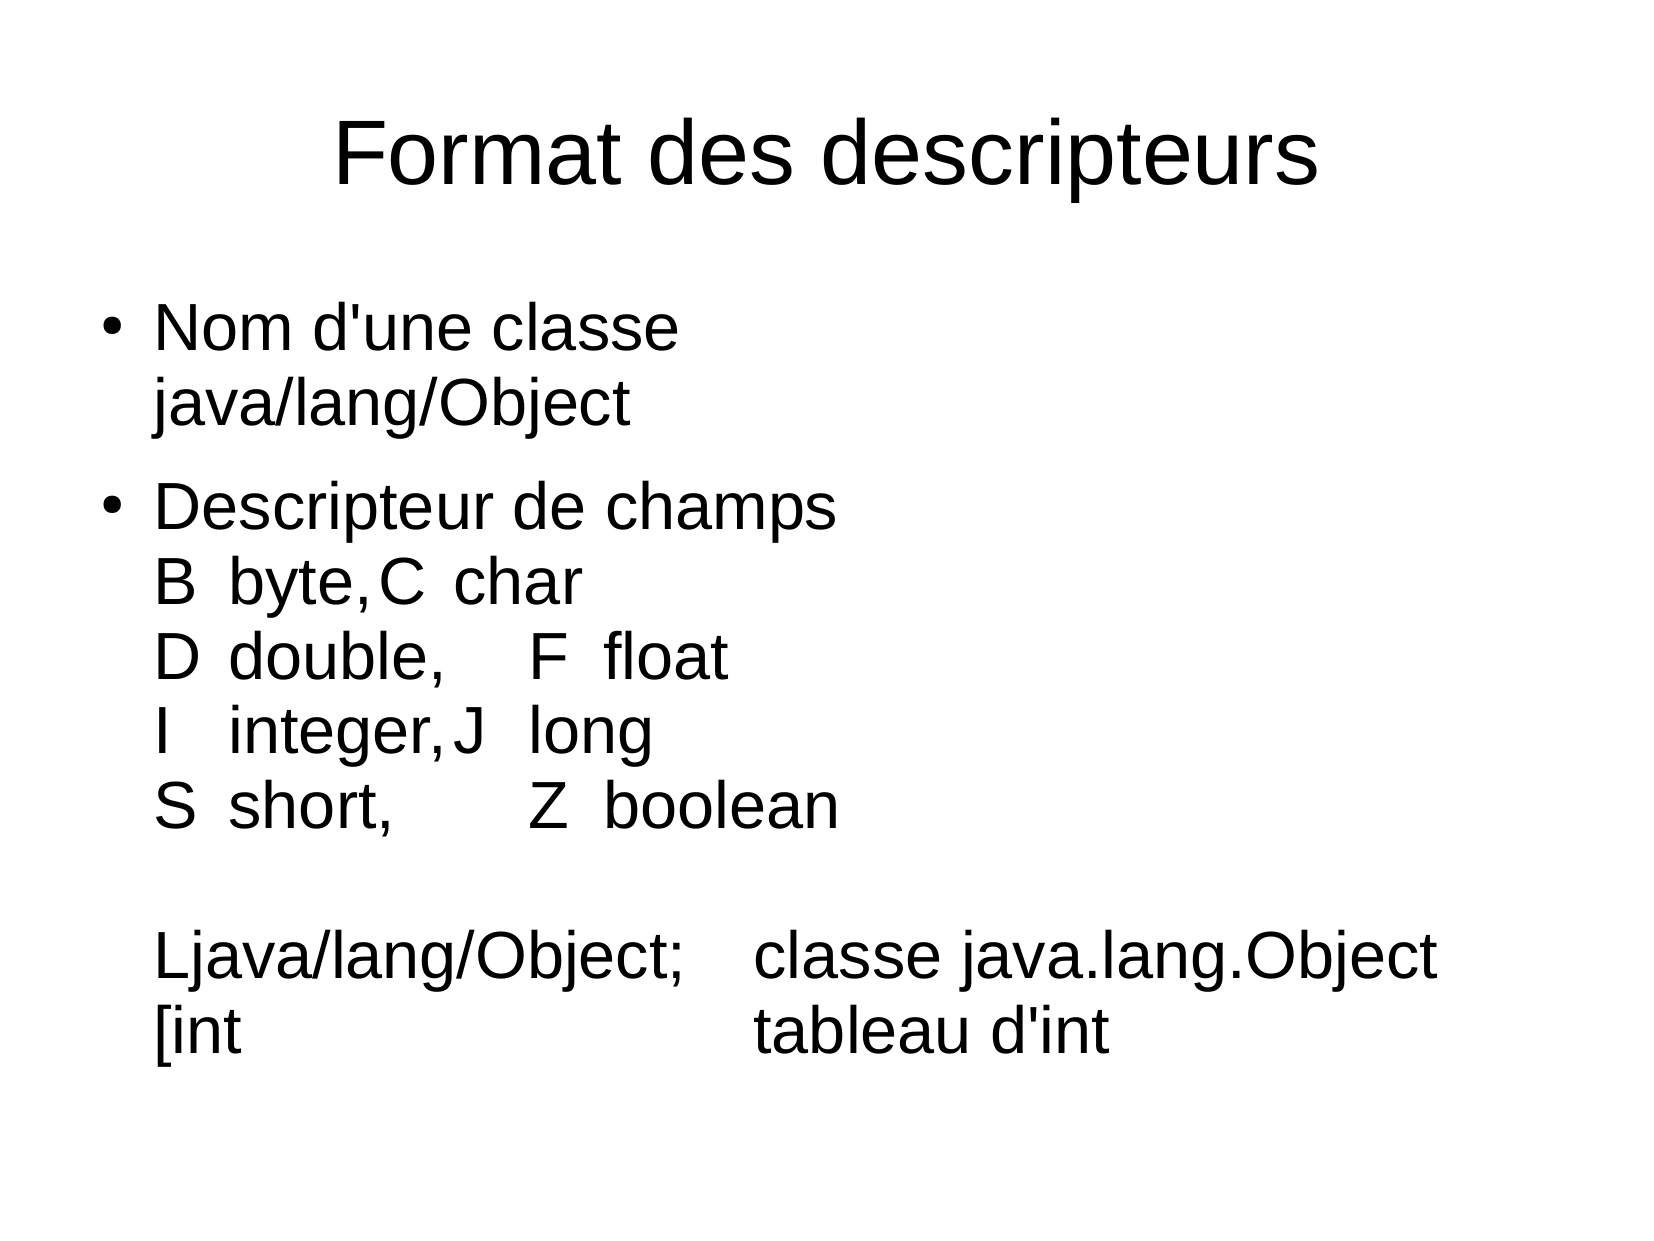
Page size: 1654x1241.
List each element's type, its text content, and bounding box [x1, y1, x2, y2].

list Nom d'une classe java/lang/Object Descripteur de champs B byte, C char D double, F float I integer, J long S short, Z boolean Ljava/lang/Object; classe java.lang.Object [int tableau d'int [82, 290, 1571, 1094]
title Format des descripteurs [82, 56, 1571, 250]
